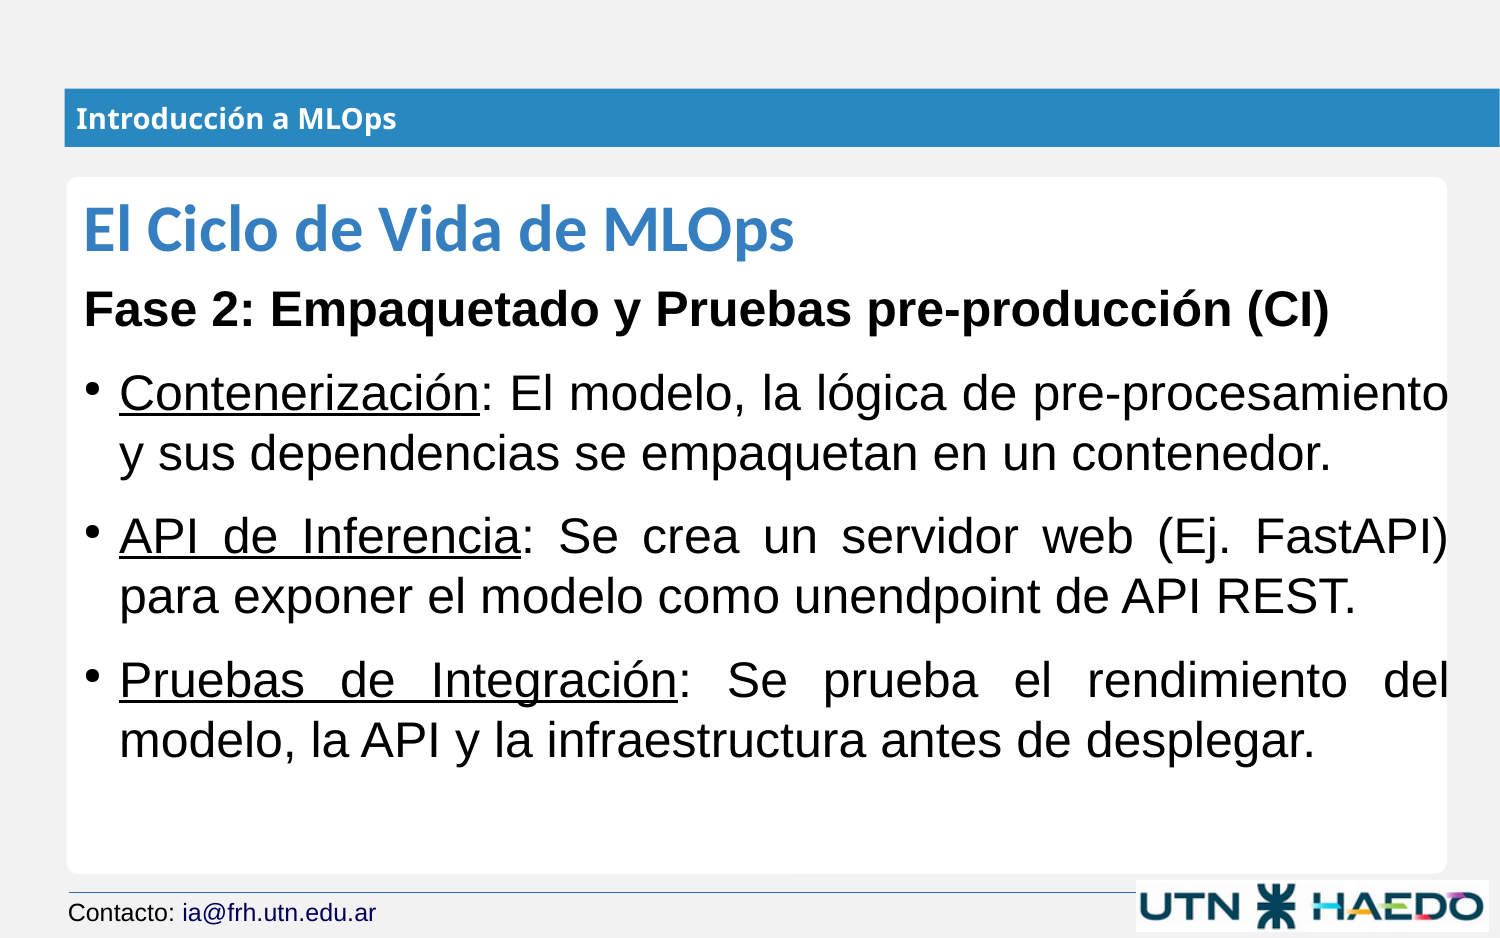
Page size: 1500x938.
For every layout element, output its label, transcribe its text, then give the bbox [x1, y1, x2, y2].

text_box El Ciclo de Vida de MLOps Fase 2: Empaquetado y Pruebas pre-producción (CI) Contenerización: El modelo, la lógica de pre-procesamiento y sus dependencias se empaquetan en un contenedor. API de Inferencia: Se crea un servidor web (Ej. FastAPI) para exponer el modelo como unendpoint de API REST. Pruebas de Integración: Se prueba el rendimiento del modelo, la API y la infraestructura antes de desplegar. [68, 177, 1465, 874]
text_box Introducción a MLOps [64, 88, 1500, 147]
picture [1136, 880, 1489, 932]
